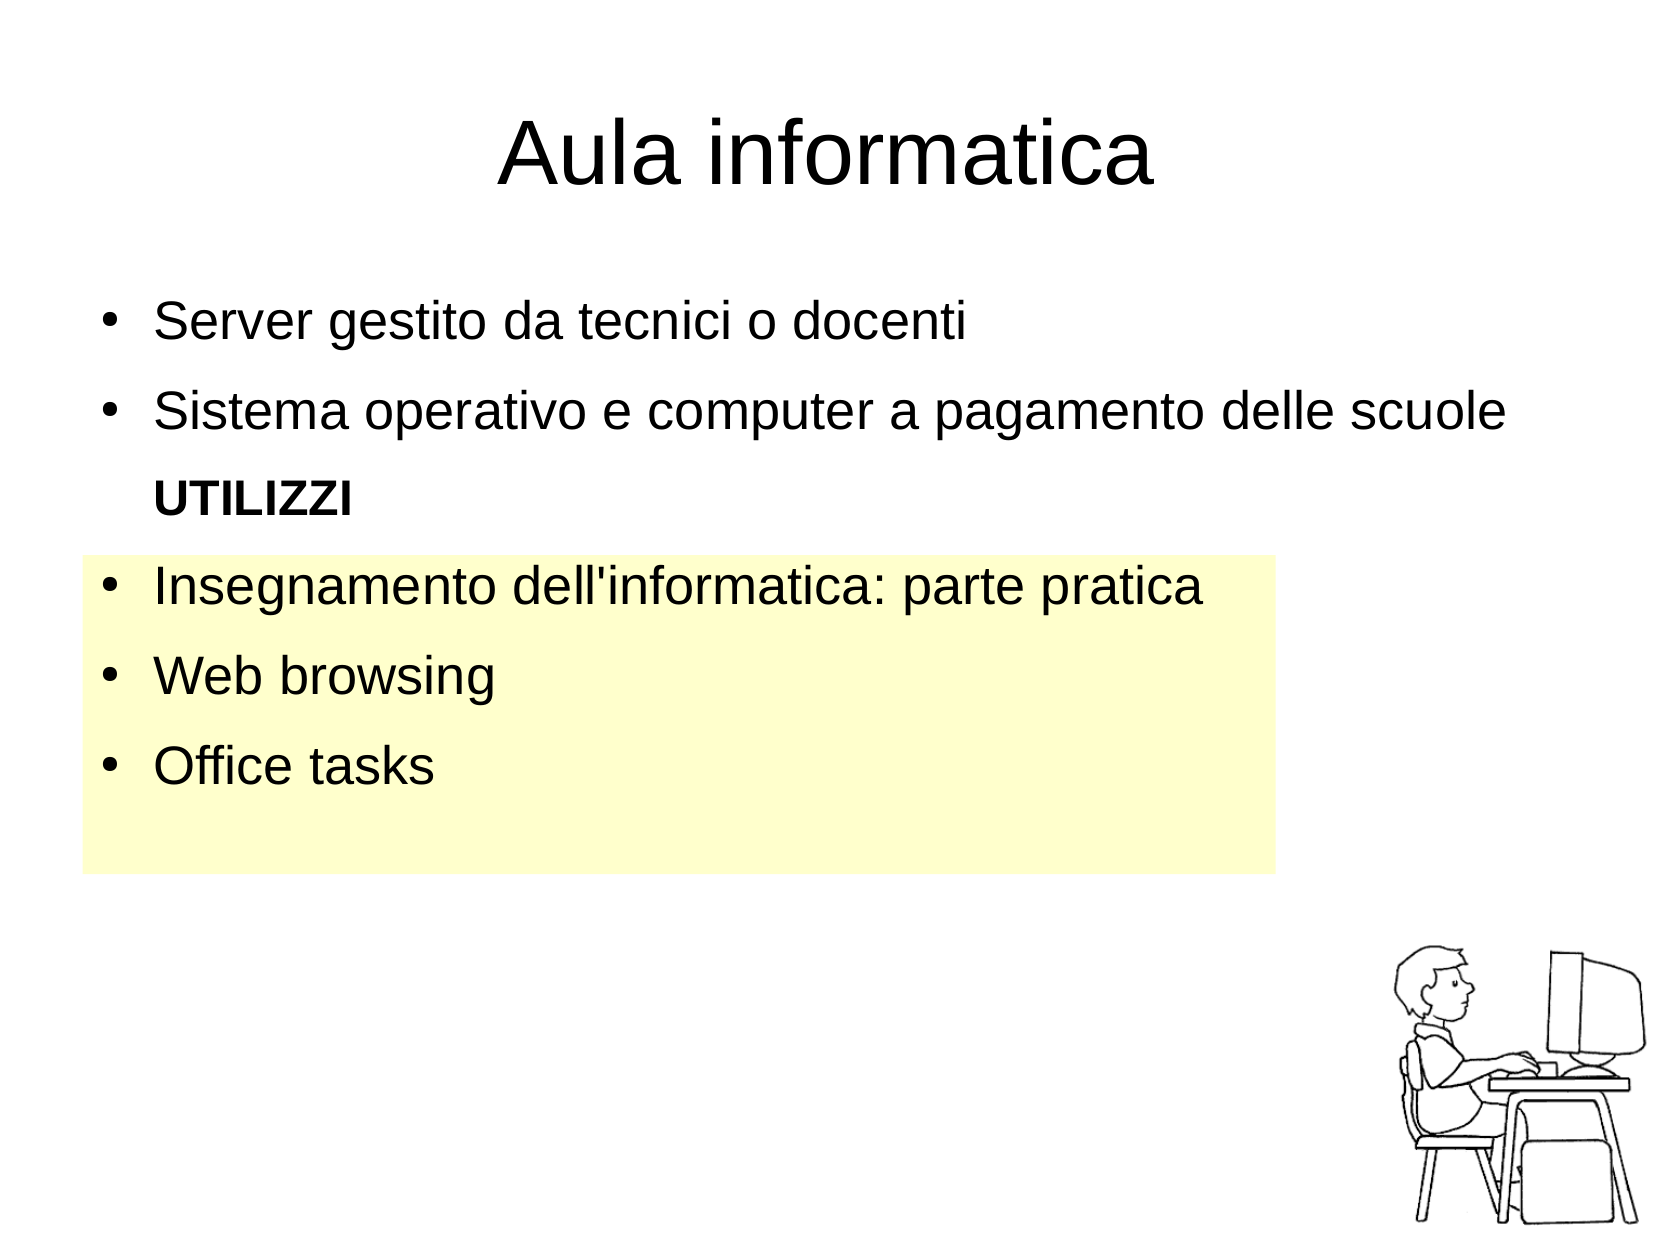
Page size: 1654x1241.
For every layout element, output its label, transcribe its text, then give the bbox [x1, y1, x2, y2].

list Server gestito da tecnici o docenti Sistema operativo e computer a pagamento delle scuole UTILIZZI Insegnamento dell'informatica: parte pratica Web browsing Office tasks [82, 290, 1571, 1109]
title Aula informatica [82, 49, 1571, 257]
picture [1378, 915, 1654, 1241]
